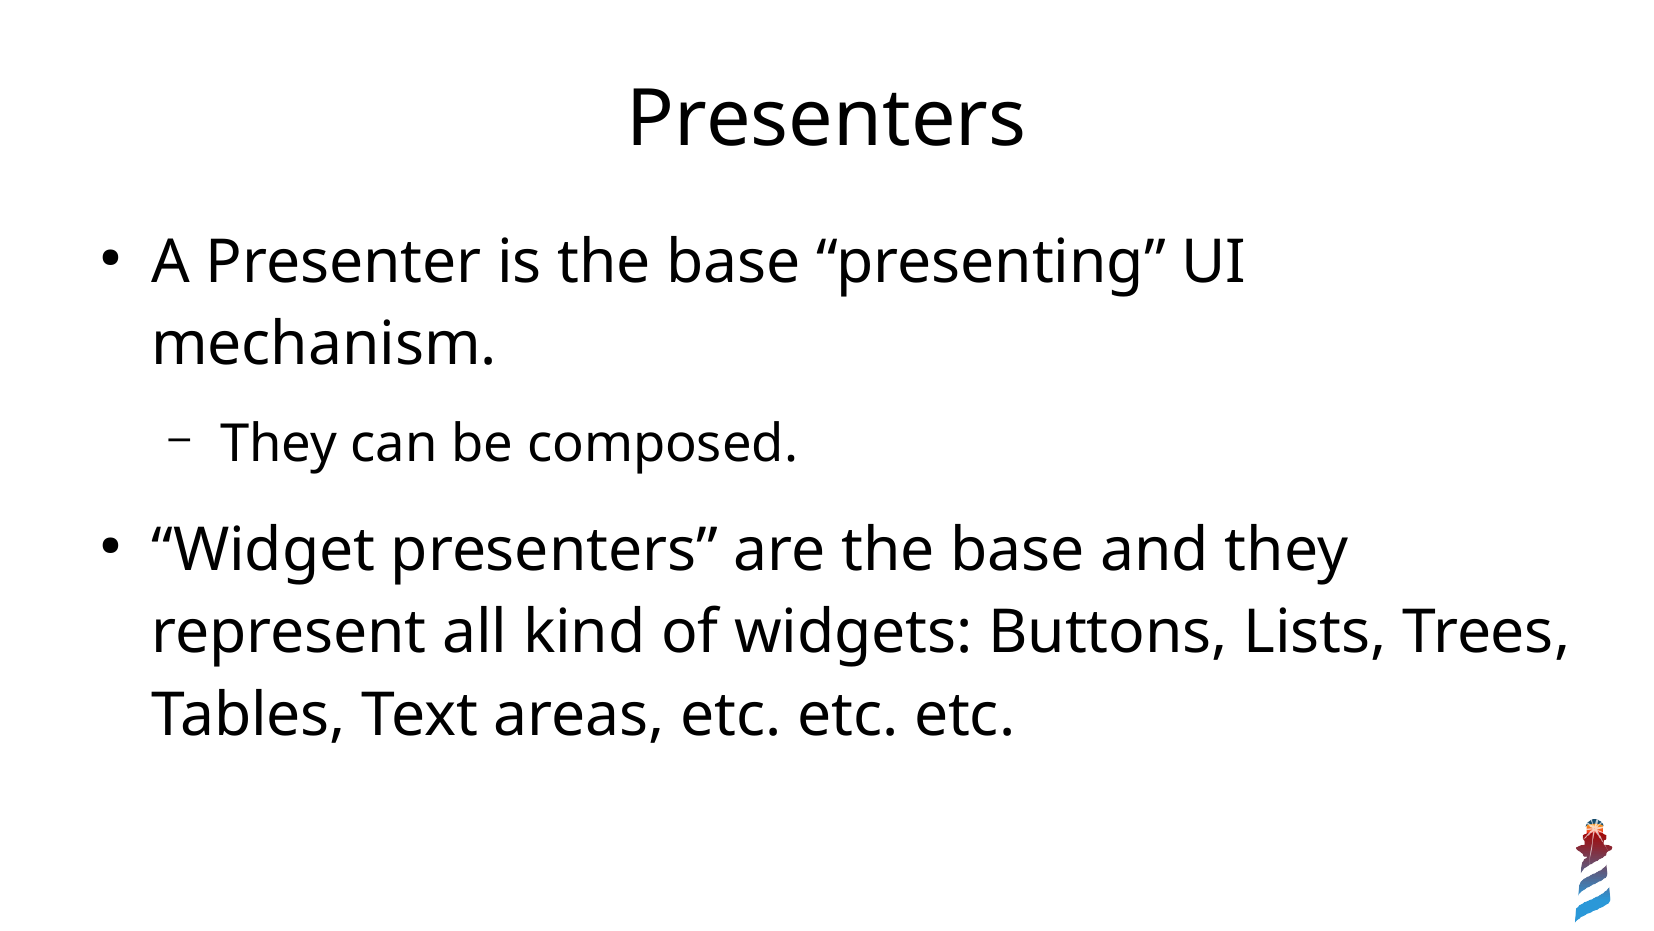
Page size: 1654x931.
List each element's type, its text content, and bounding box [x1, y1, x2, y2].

list A Presenter is the base “presenting” UI mechanism. They can be composed. “Widget presenters” are the base and they represent all kind of widgets: Buttons, Lists, Trees, Tables, Text areas, etc. etc. etc. [82, 217, 1571, 758]
title Presenters [82, 37, 1571, 193]
picture [1535, 810, 1650, 925]
